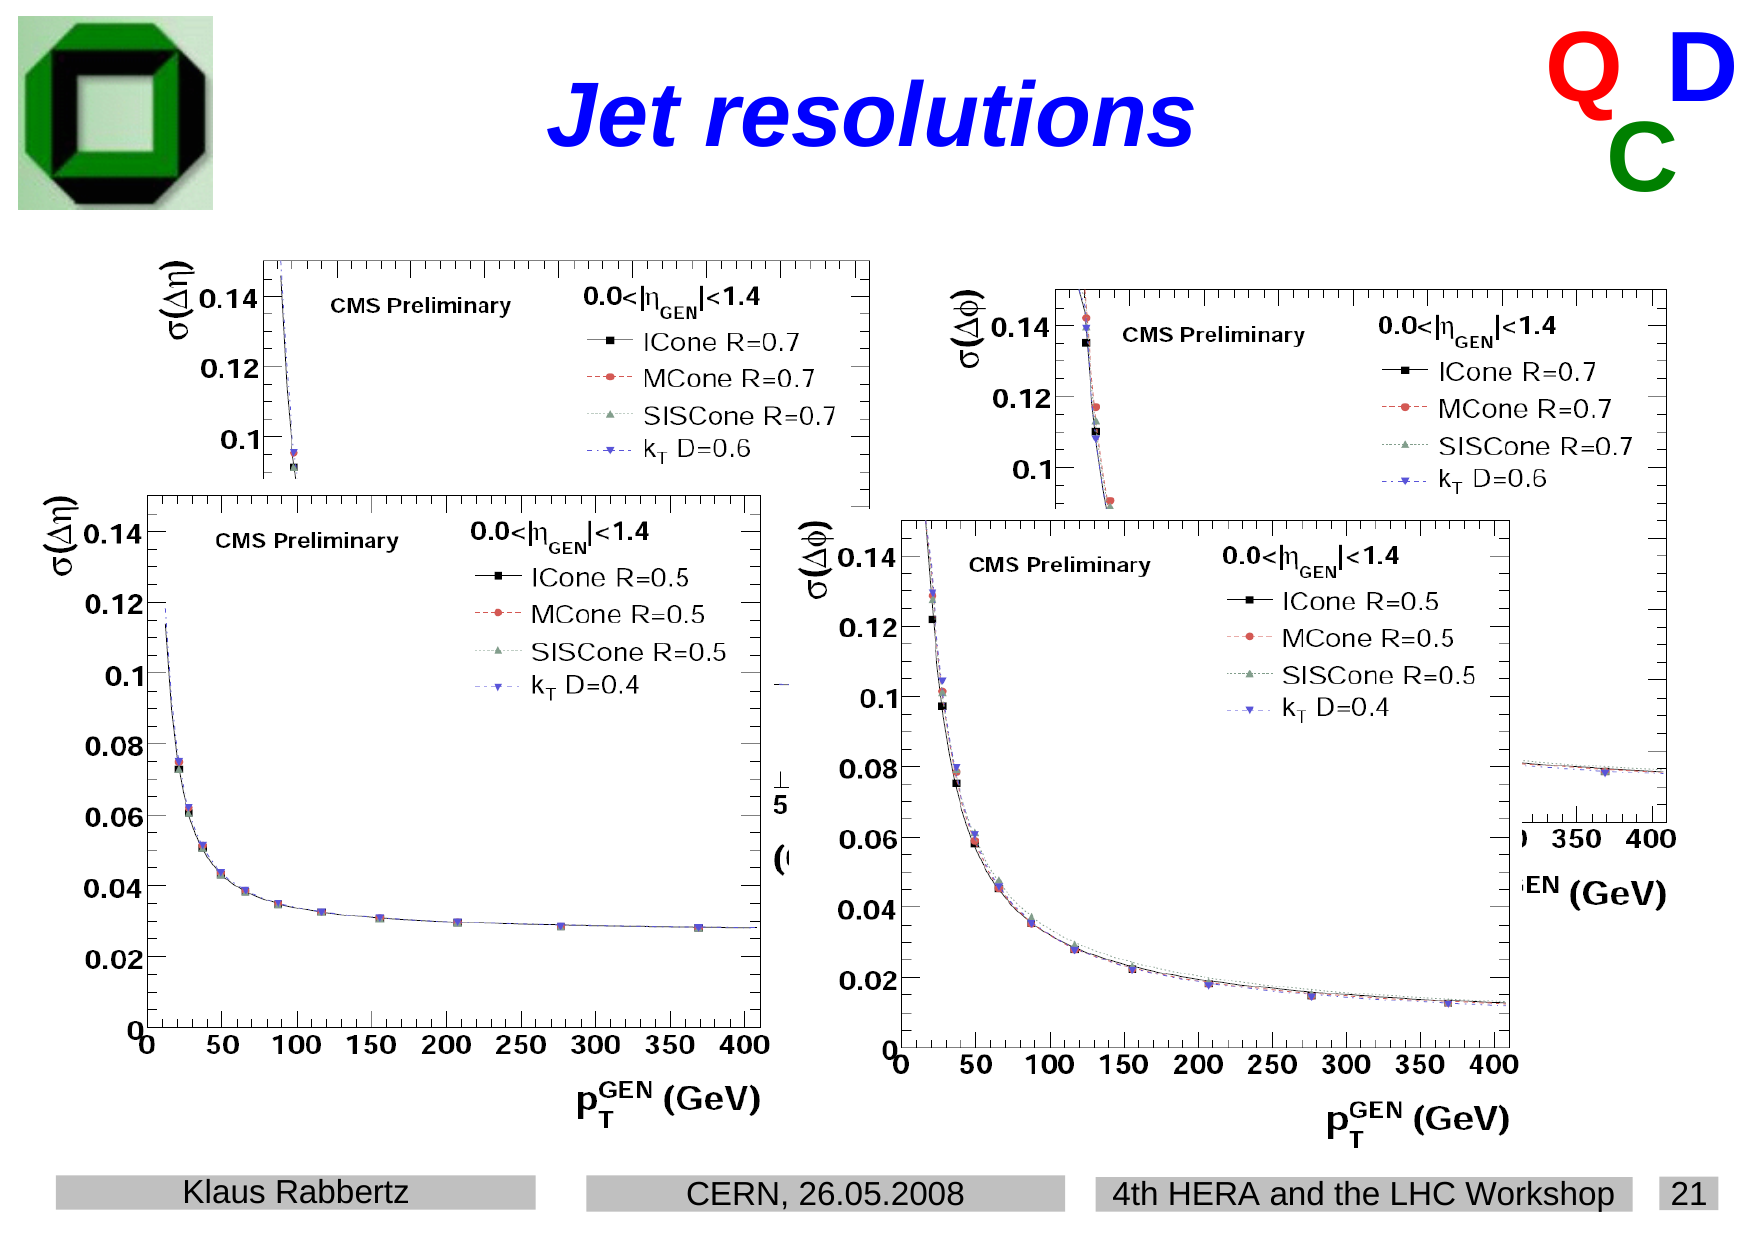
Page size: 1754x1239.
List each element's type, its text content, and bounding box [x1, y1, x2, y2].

title Jet resolutions [220, 16, 1525, 213]
picture [18, 16, 213, 210]
picture [31, 247, 1683, 1155]
